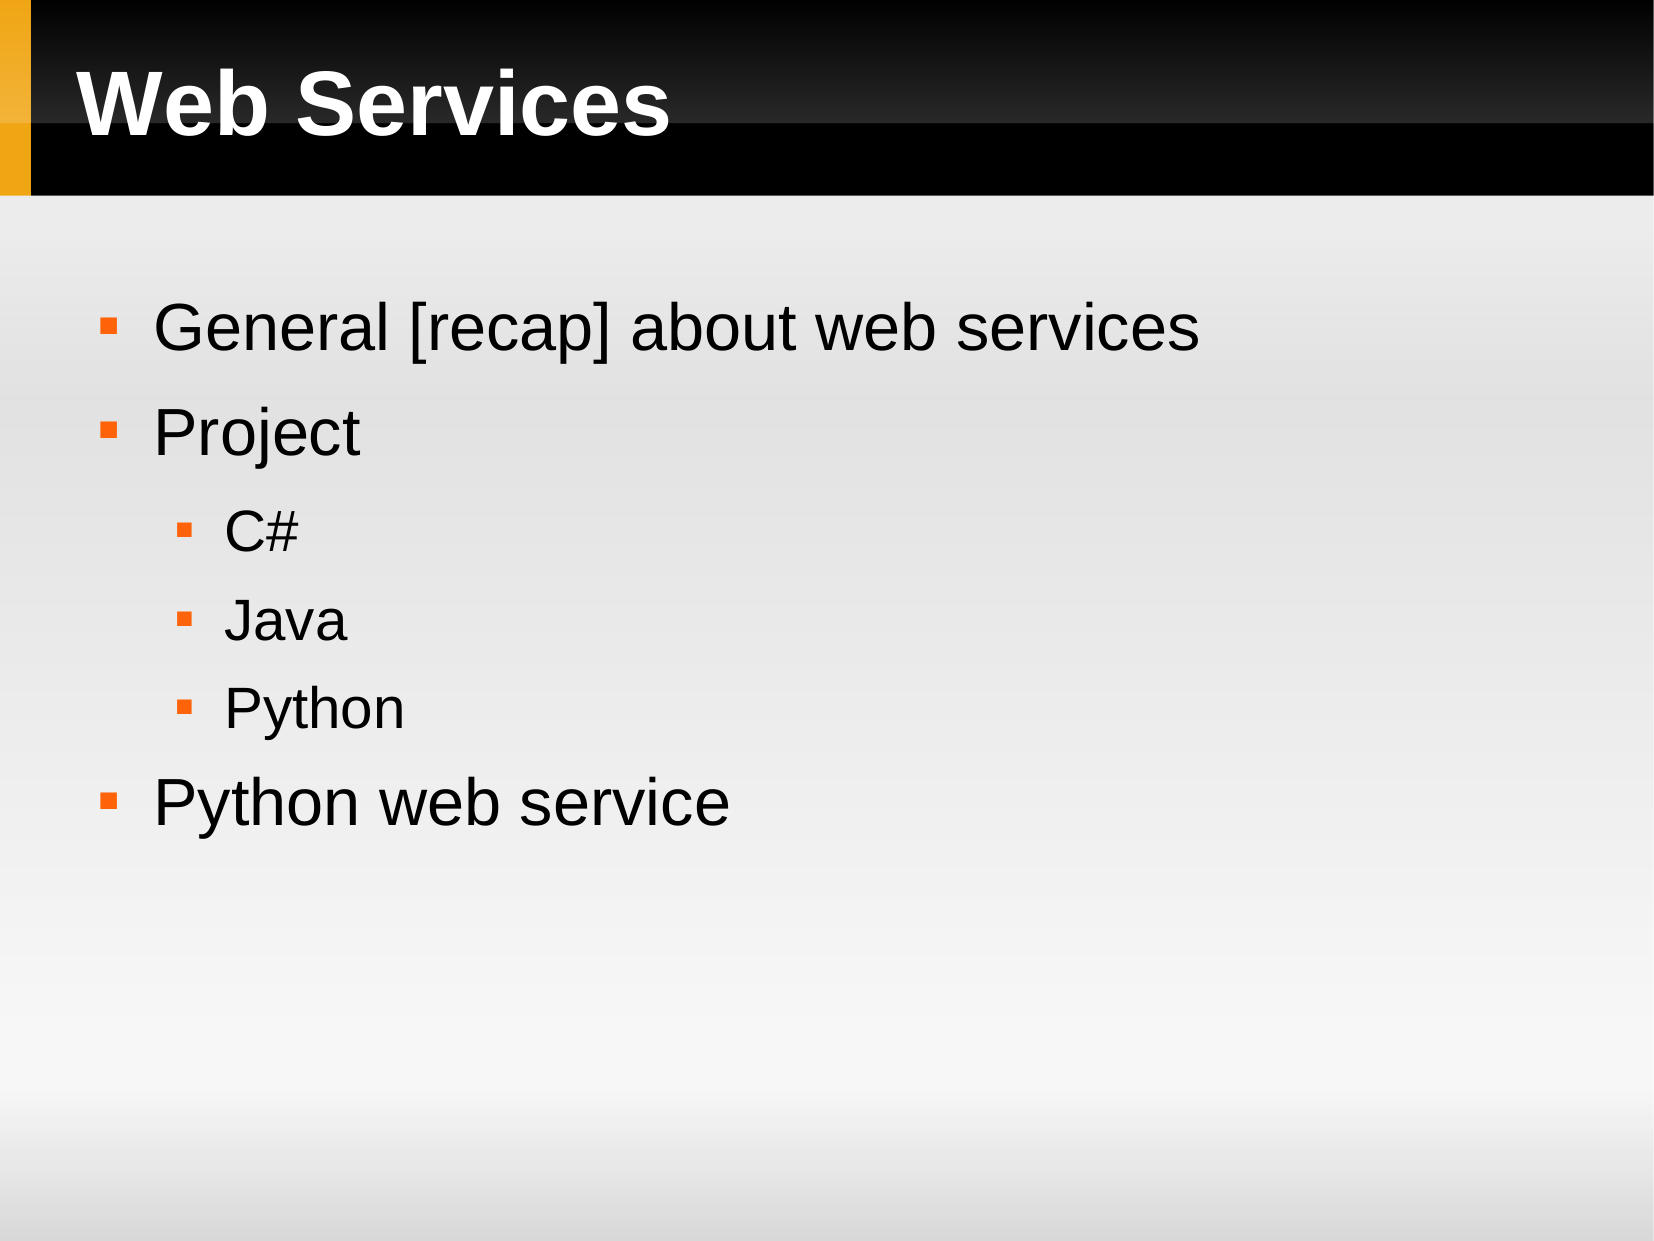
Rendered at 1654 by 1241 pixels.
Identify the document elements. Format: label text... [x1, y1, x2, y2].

list General [recap] about web services Project C# Java Python Python web service [82, 290, 1571, 1109]
title Web Services [76, 0, 1565, 208]
picture [0, 0, 1654, 1241]
